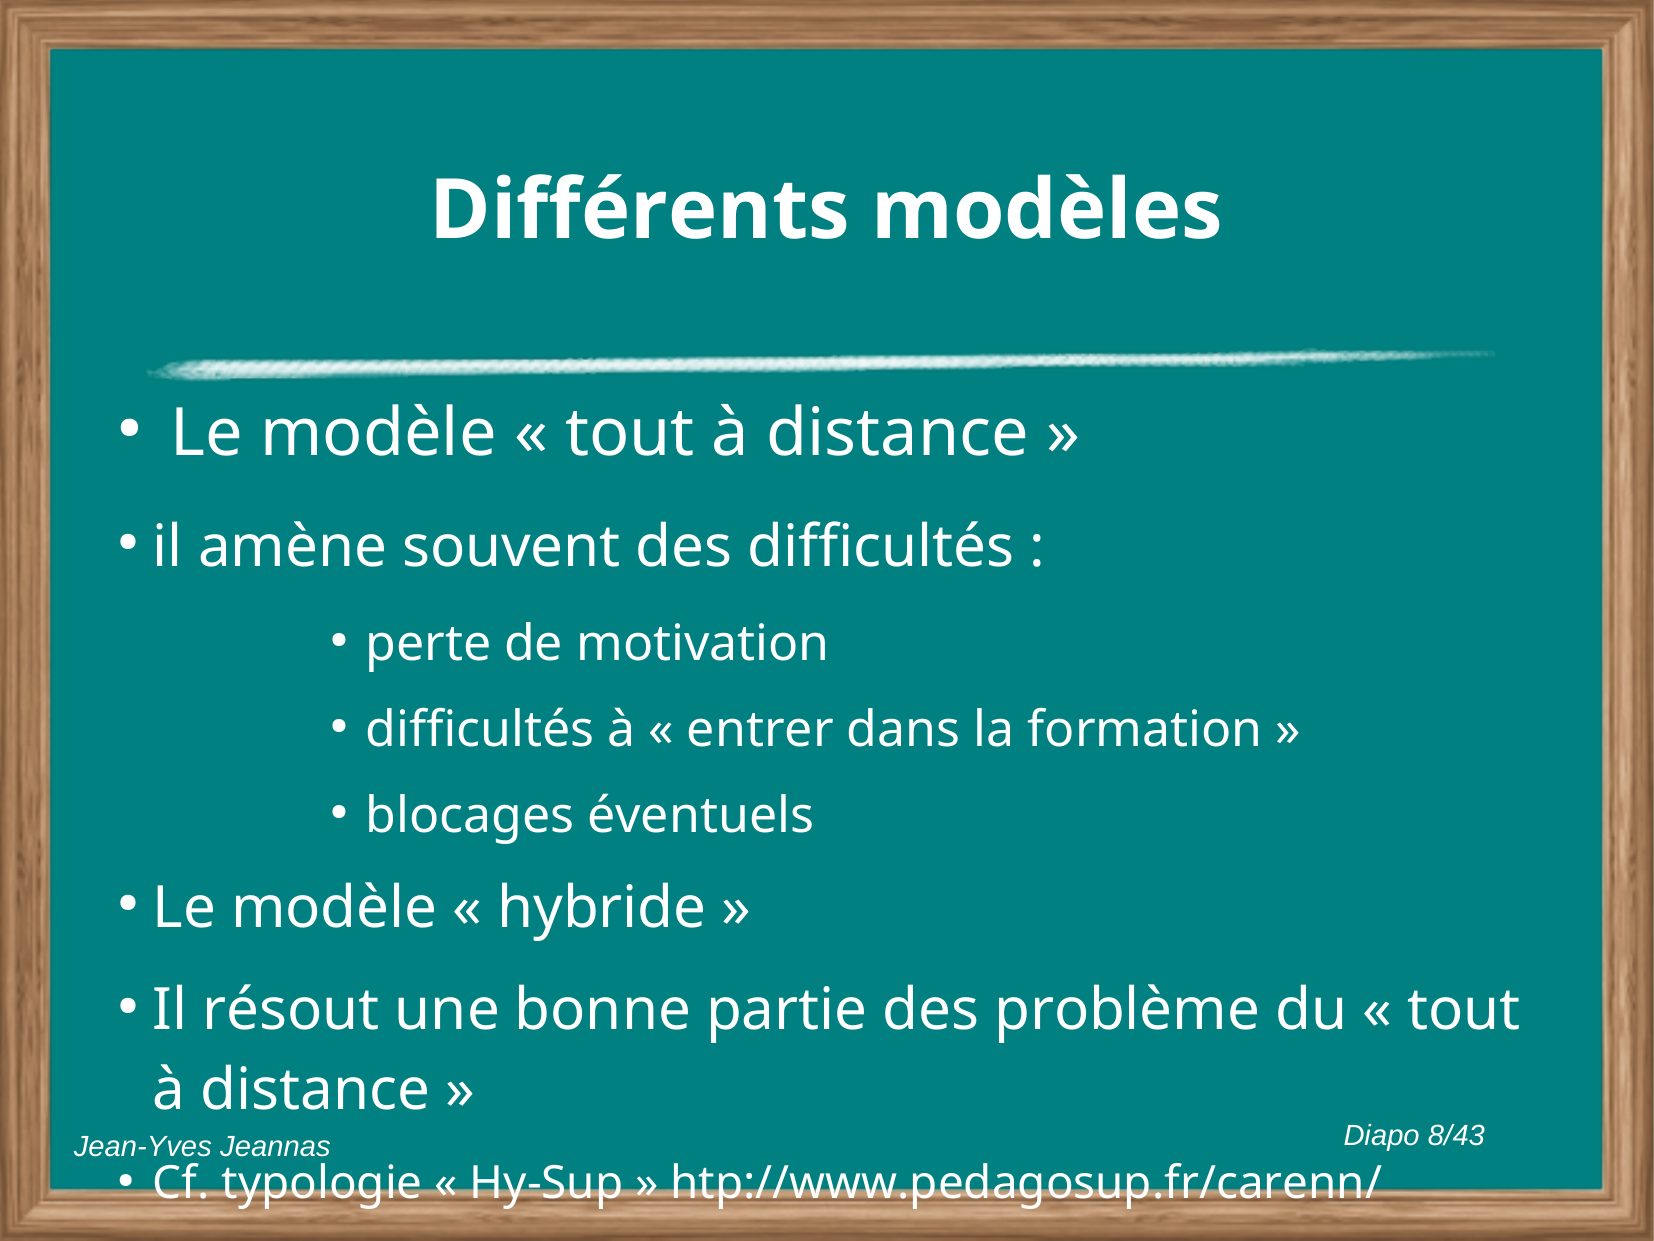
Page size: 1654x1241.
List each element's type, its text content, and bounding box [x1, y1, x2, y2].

picture [0, 0, 1654, 1241]
title Différents modèles [88, 88, 1565, 325]
list Le modèle « tout à distance » il amène souvent des difficultés : perte de motivation difficultés à « entrer dans la formation » blocages éventuels Le modèle « hybride » Il résout une bonne partie des problème du « tout à distance » Cf. typologie « Hy-Sup » htp://www.pedagosup.fr/carenn/ [82, 383, 1559, 1123]
